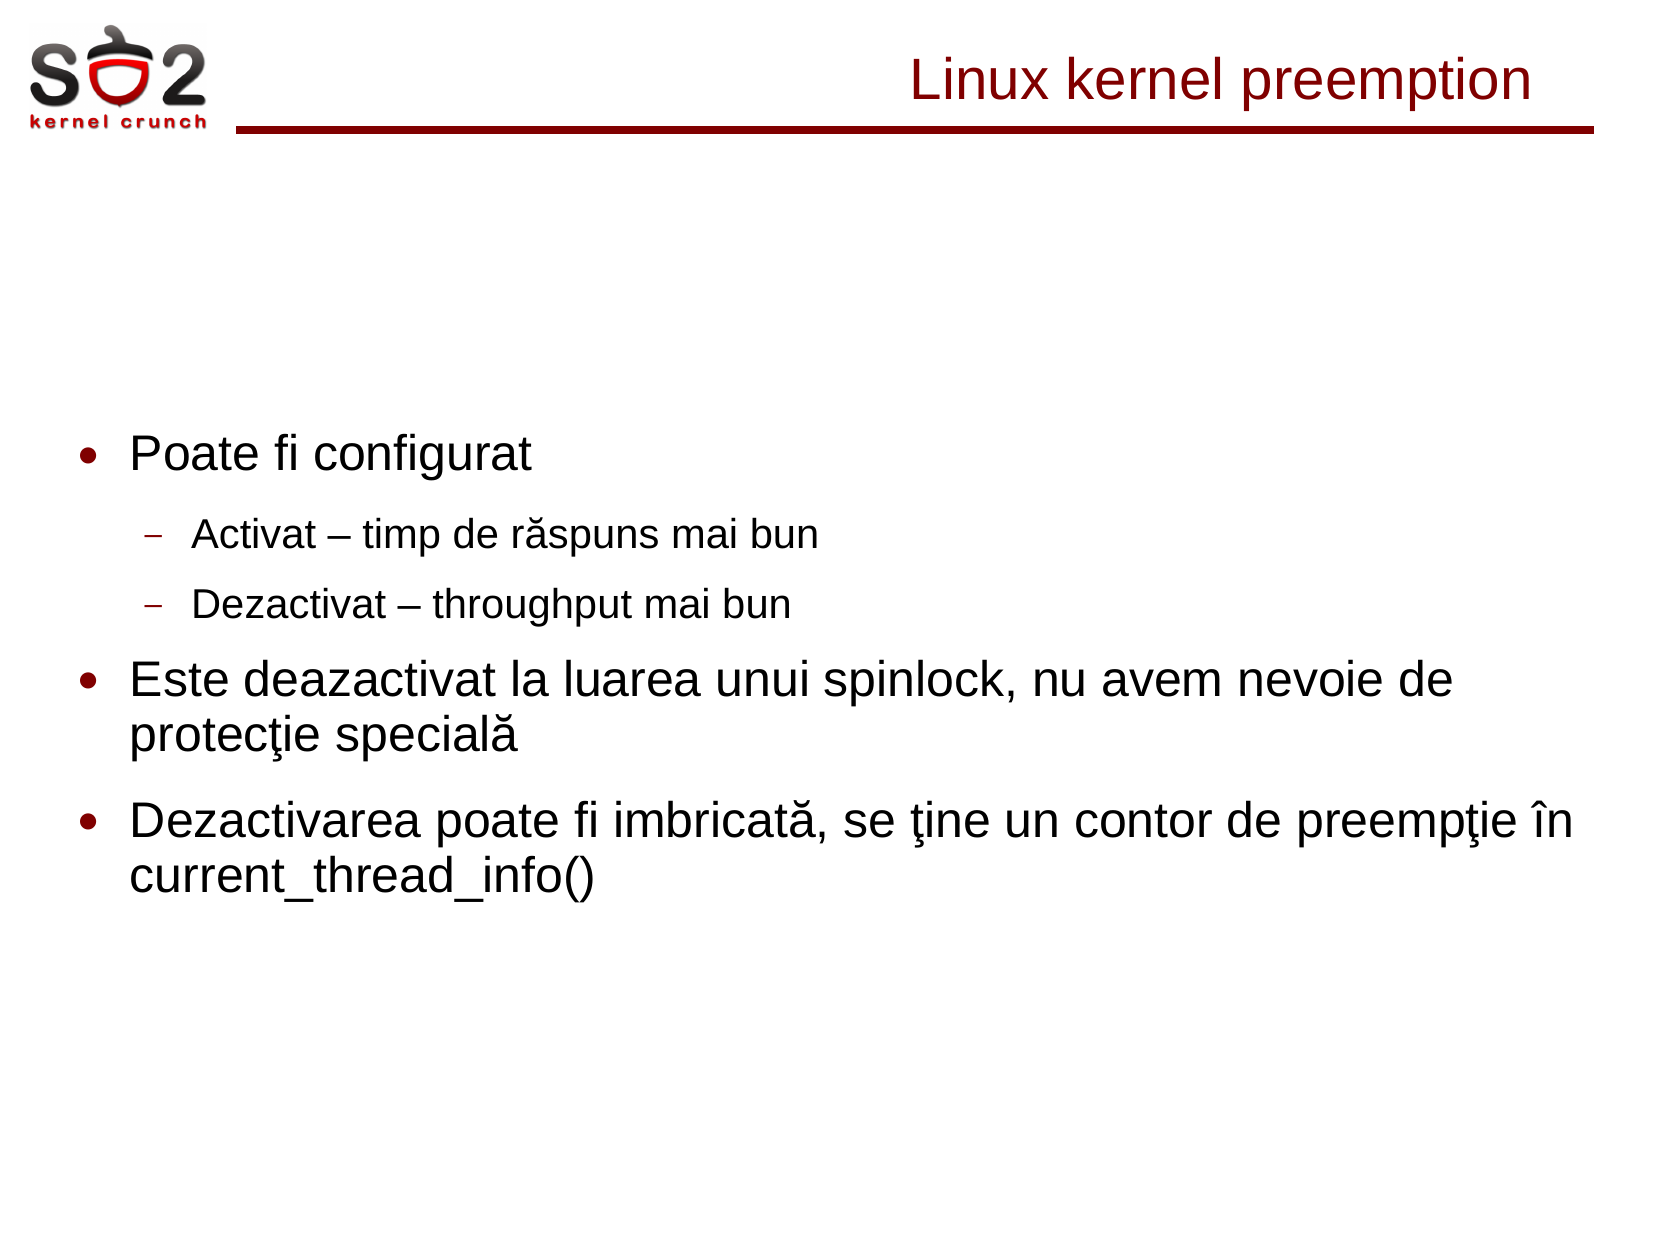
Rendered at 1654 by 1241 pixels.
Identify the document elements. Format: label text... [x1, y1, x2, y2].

title Linux kernel preemption [121, 11, 1534, 148]
picture [29, 23, 121, 130]
list Poate fi configurat Activat – timp de răspuns mai bun Dezactivat – throughput mai bun Este deazactivat la luarea unui spinlock, nu avem nevoie de protecţie specială Dezactivarea poate fi imbricată, se ţine un contor de preempţie în current_thread_info() [59, 177, 1595, 1152]
